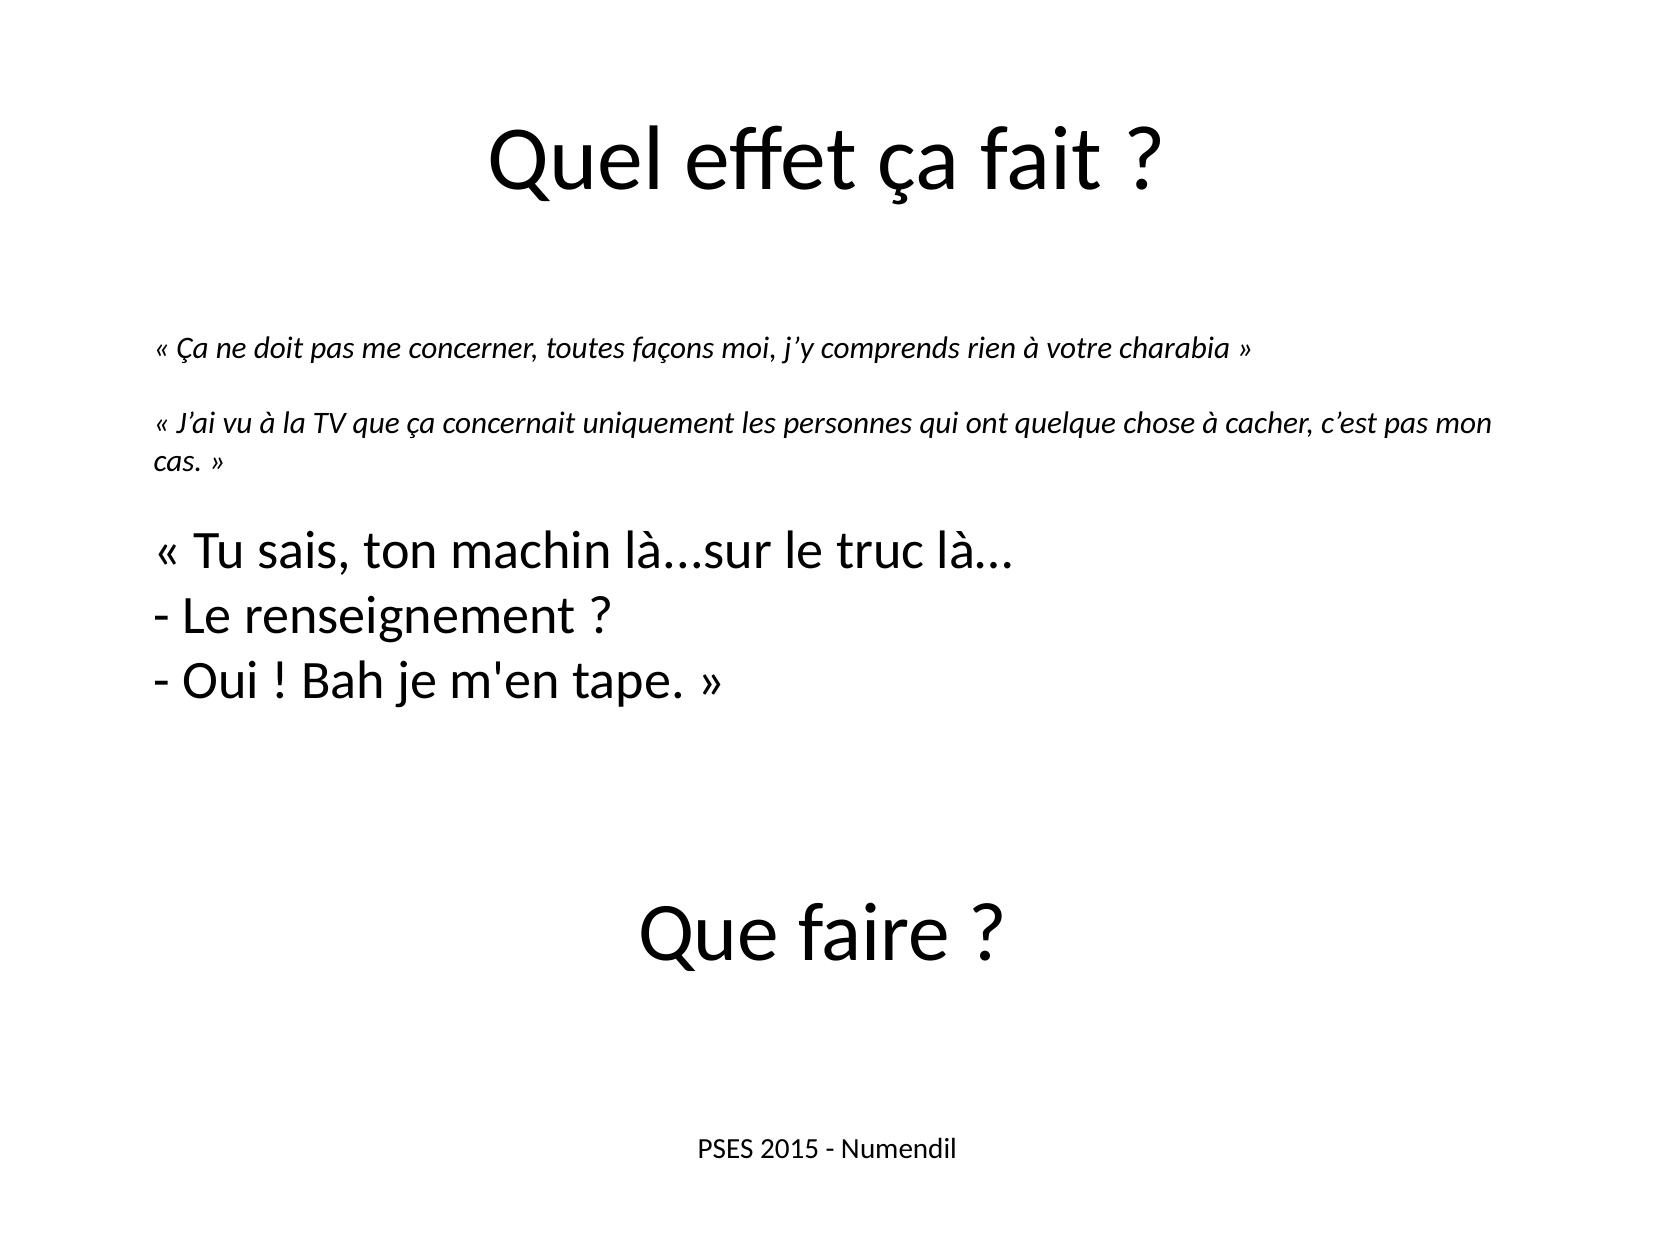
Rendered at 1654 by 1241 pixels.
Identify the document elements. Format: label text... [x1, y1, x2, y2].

list « Ça ne doit pas me concerner, toutes façons moi, j’y comprends rien à votre charabia » « J’ai vu à la TV que ça concernait uniquement les personnes qui ont quelque chose à cacher, c’est pas mon cas. » « Tu sais, ton machin là...sur le truc là… - Le renseignement ? - Oui ! Bah je m'en tape. » Que faire ? [82, 290, 1571, 1010]
title Quel effet ça fait ? [82, 49, 1571, 257]
text_box PSES 2015 - Numendil [565, 1129, 1090, 1216]
